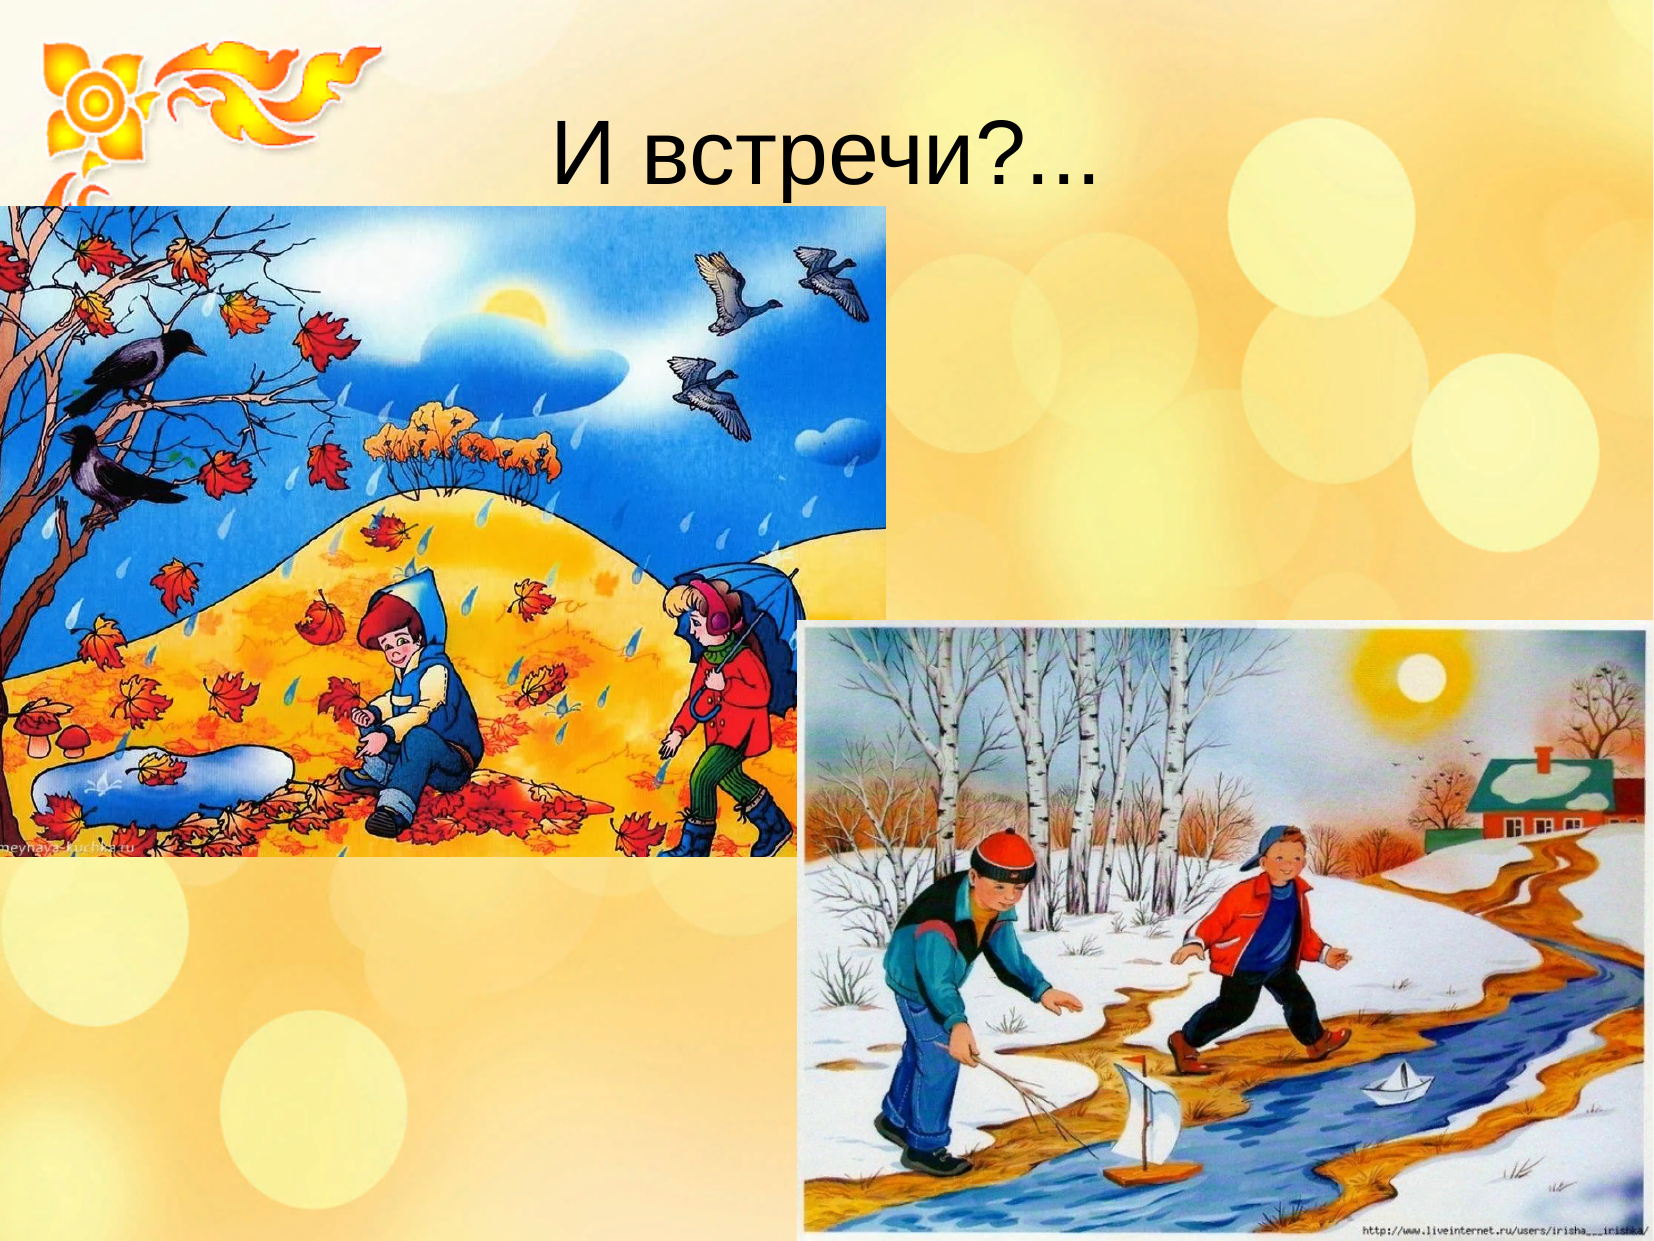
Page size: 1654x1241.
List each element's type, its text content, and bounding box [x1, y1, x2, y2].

title И встречи?... [82, 49, 1571, 257]
picture [0, 0, 1654, 1241]
